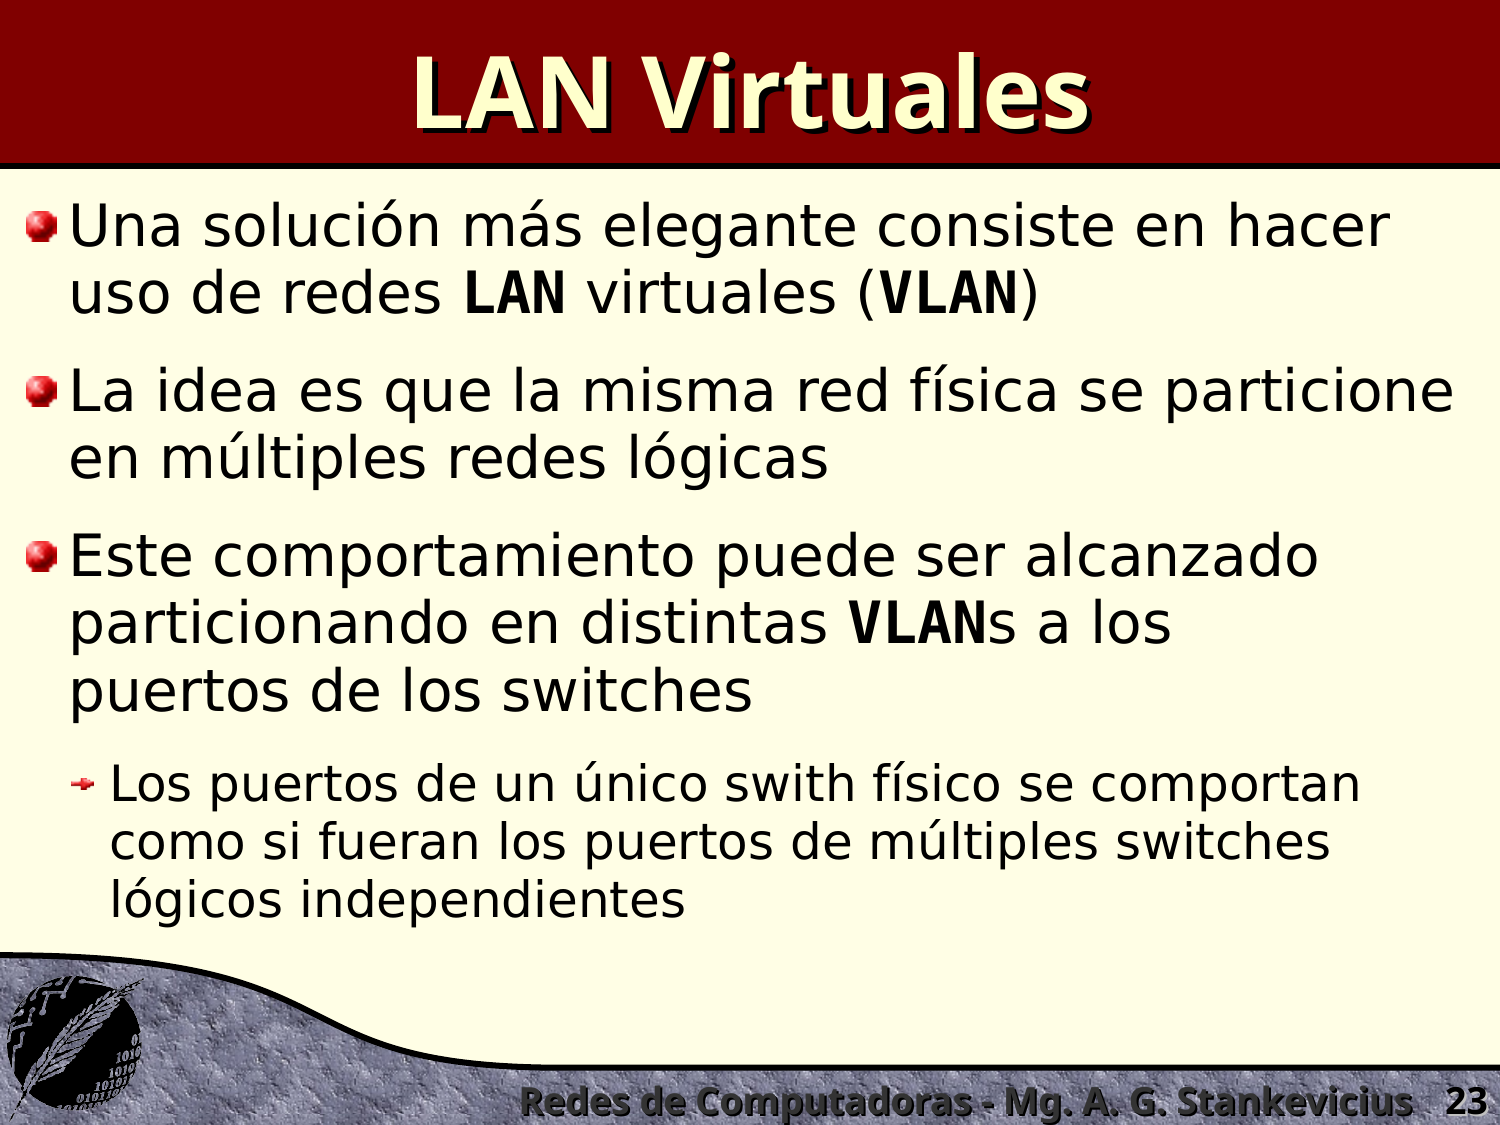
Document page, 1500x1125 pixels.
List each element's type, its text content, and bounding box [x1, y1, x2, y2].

list Una solución más elegante consiste en hacer uso de redes LAN virtuales (VLAN) La idea es que la misma red física se particione en múltiples redes lógicas Este comportamiento puede ser alcanzado particionando en distintas VLANs a los puertos de los switches Los puertos de un único swith físico se comportan como si fueran los puertos de múltiples switches lógicos independientes [11, 192, 1486, 930]
picture [0, 959, 1500, 1125]
title LAN Virtuales [15, 5, 1485, 160]
picture [790, 1100, 795, 1110]
picture [1047, 1100, 1054, 1110]
